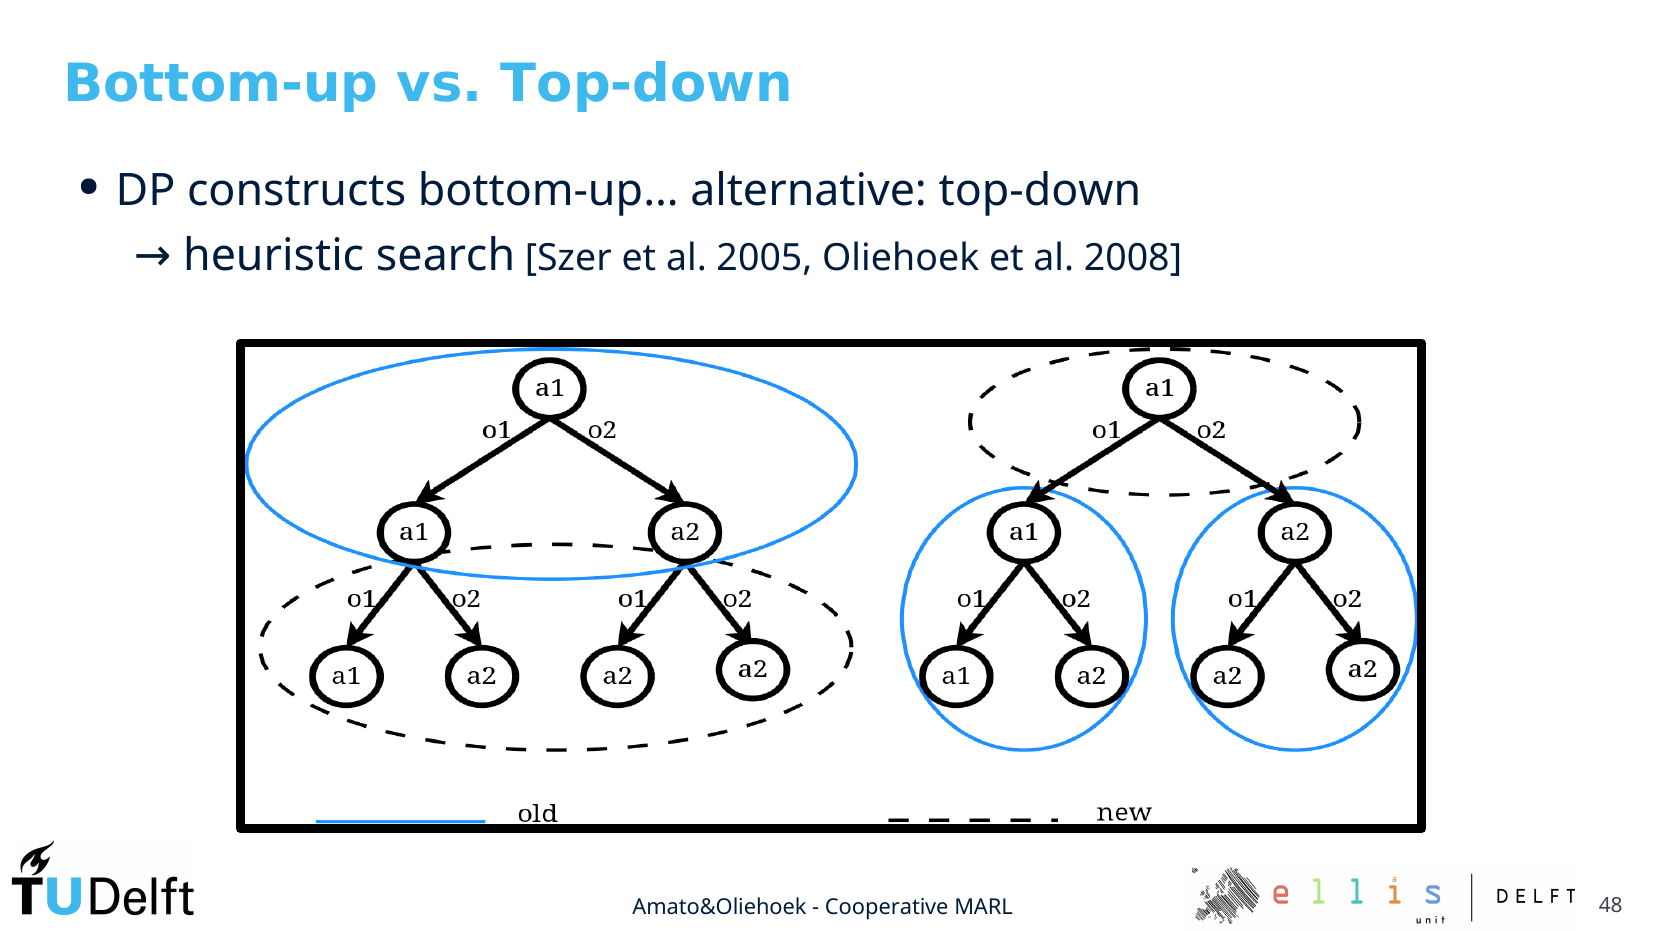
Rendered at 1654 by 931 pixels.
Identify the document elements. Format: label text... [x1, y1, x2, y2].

picture [11, 840, 195, 917]
list DP constructs bottom-up… alternative: top-down → heuristic search [Szer et al. 2005, Oliehoek et al. 2008] [63, 161, 1571, 776]
title Bottom-up vs. Top-down [63, 12, 1571, 112]
picture [1186, 860, 1580, 931]
picture [244, 347, 1418, 825]
